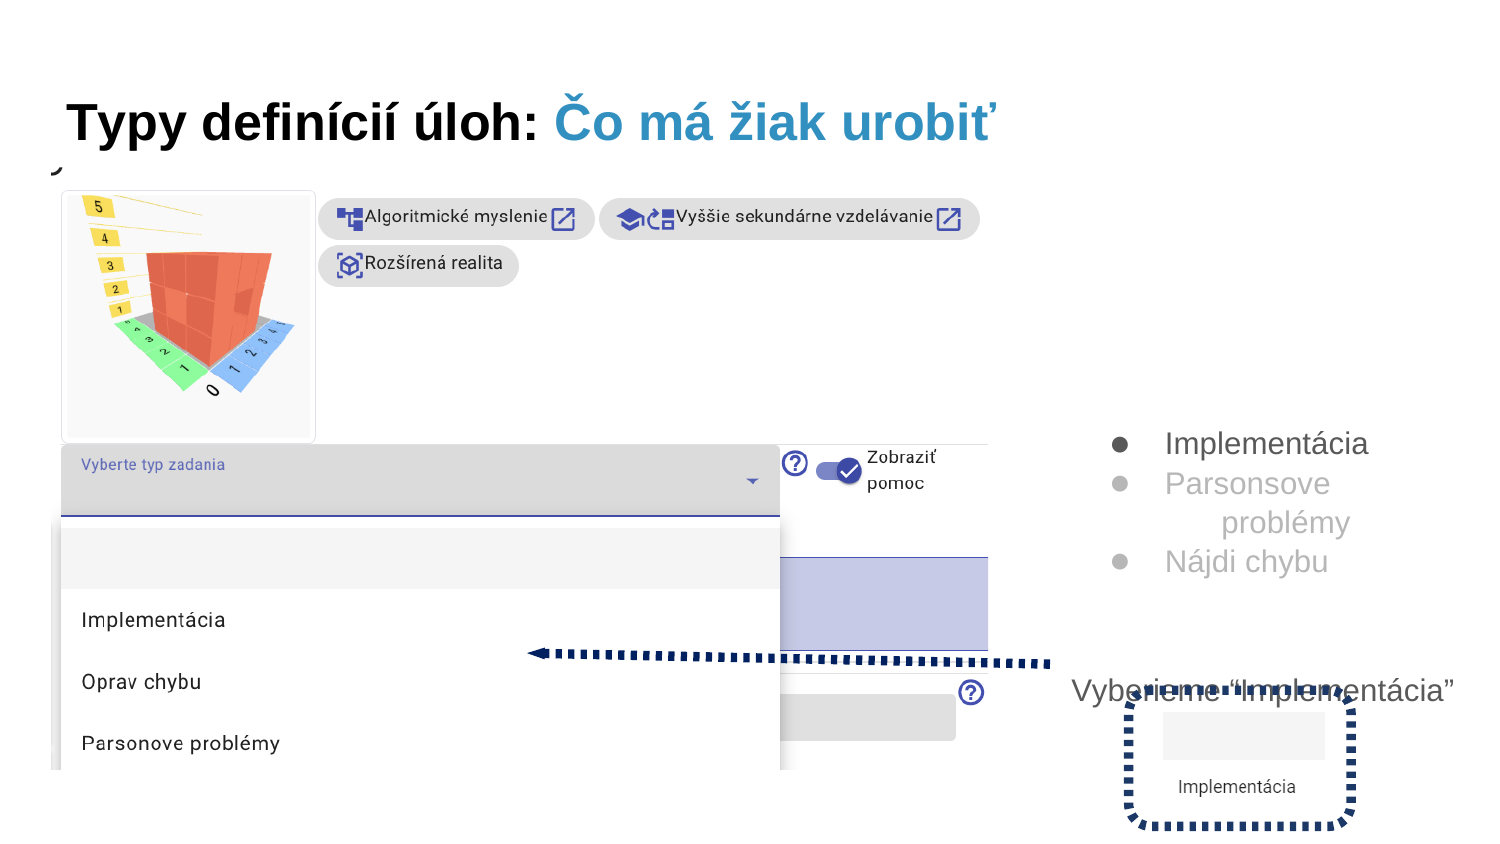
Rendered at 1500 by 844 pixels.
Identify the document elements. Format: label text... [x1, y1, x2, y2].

picture [1163, 712, 1325, 807]
title Typy definícií úloh: Čo má žiak urobiť [51, 72, 1449, 167]
list Implementácia Parsonsove problémy Nájdi chybu Vyberieme “Implementácia” [1056, 344, 1487, 770]
picture [51, 167, 989, 770]
